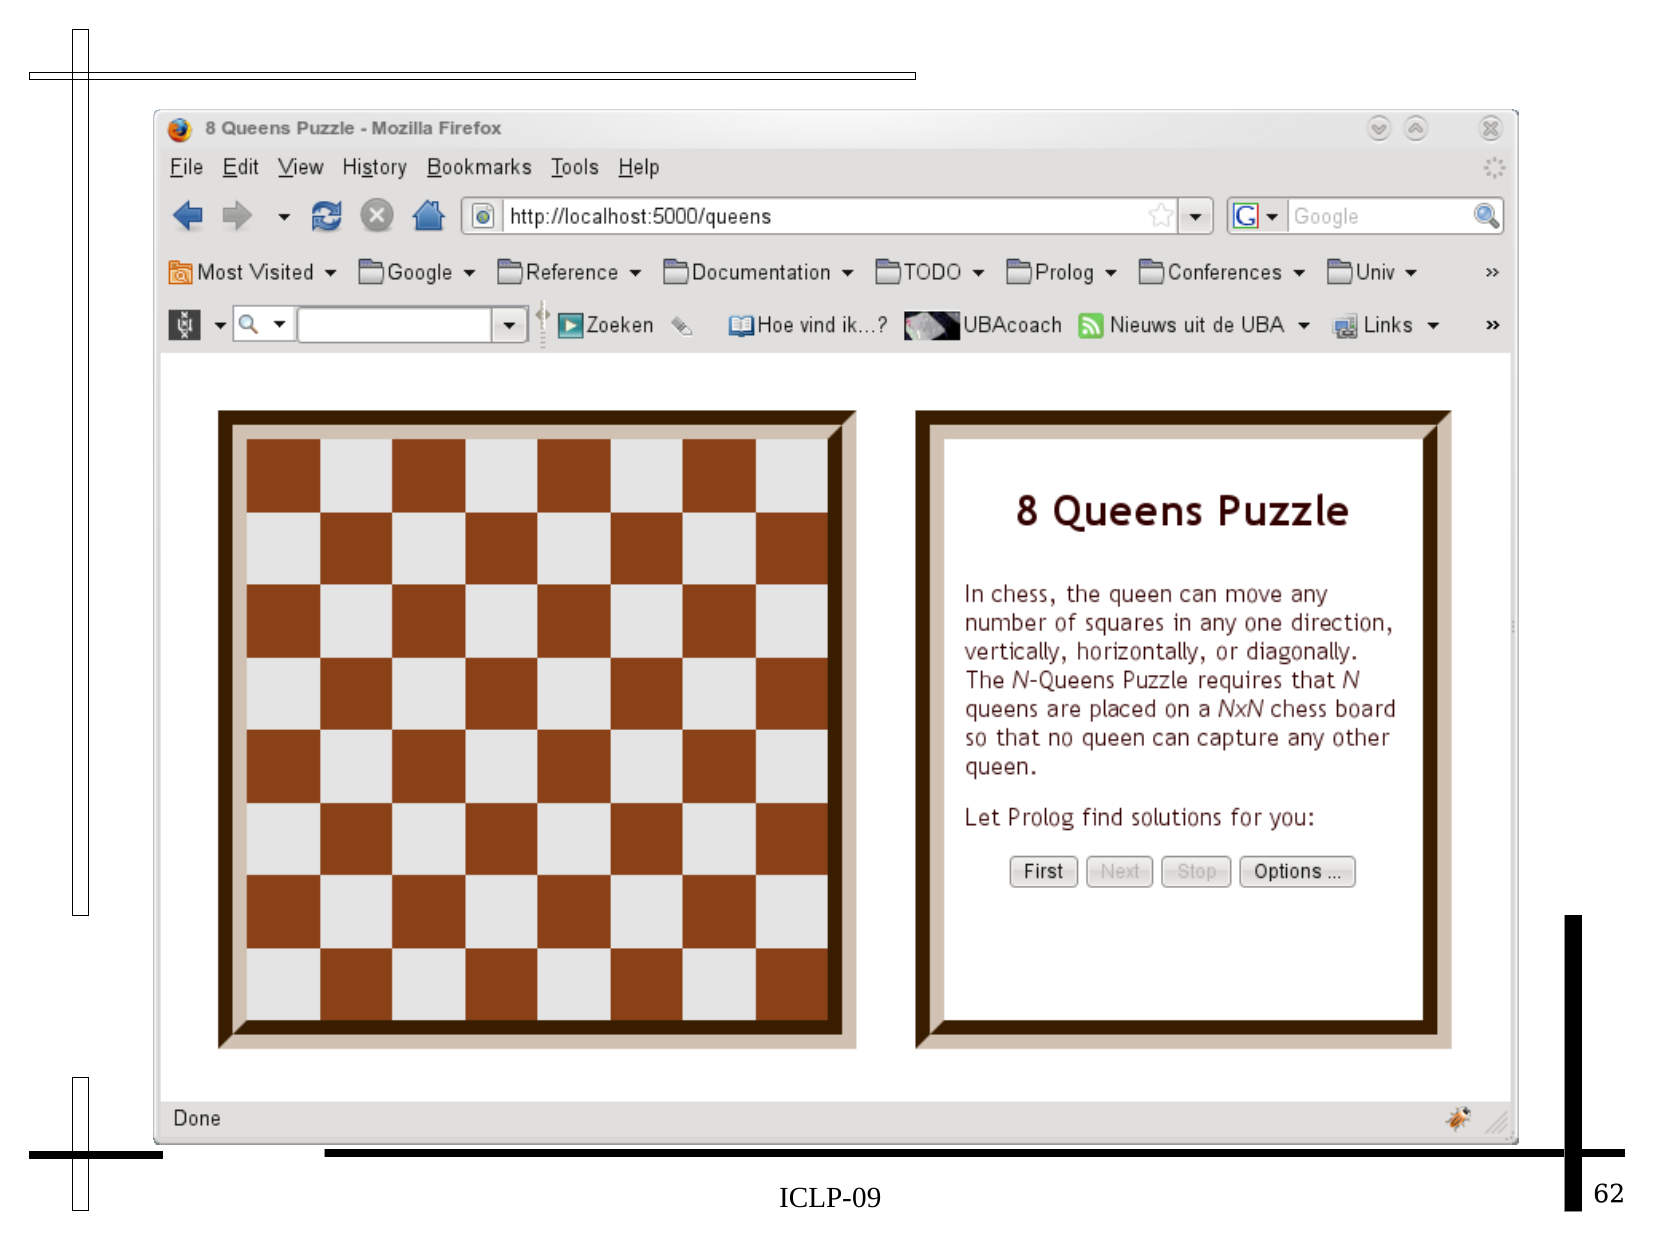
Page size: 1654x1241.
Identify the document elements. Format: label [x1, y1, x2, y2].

picture [153, 109, 1519, 1145]
